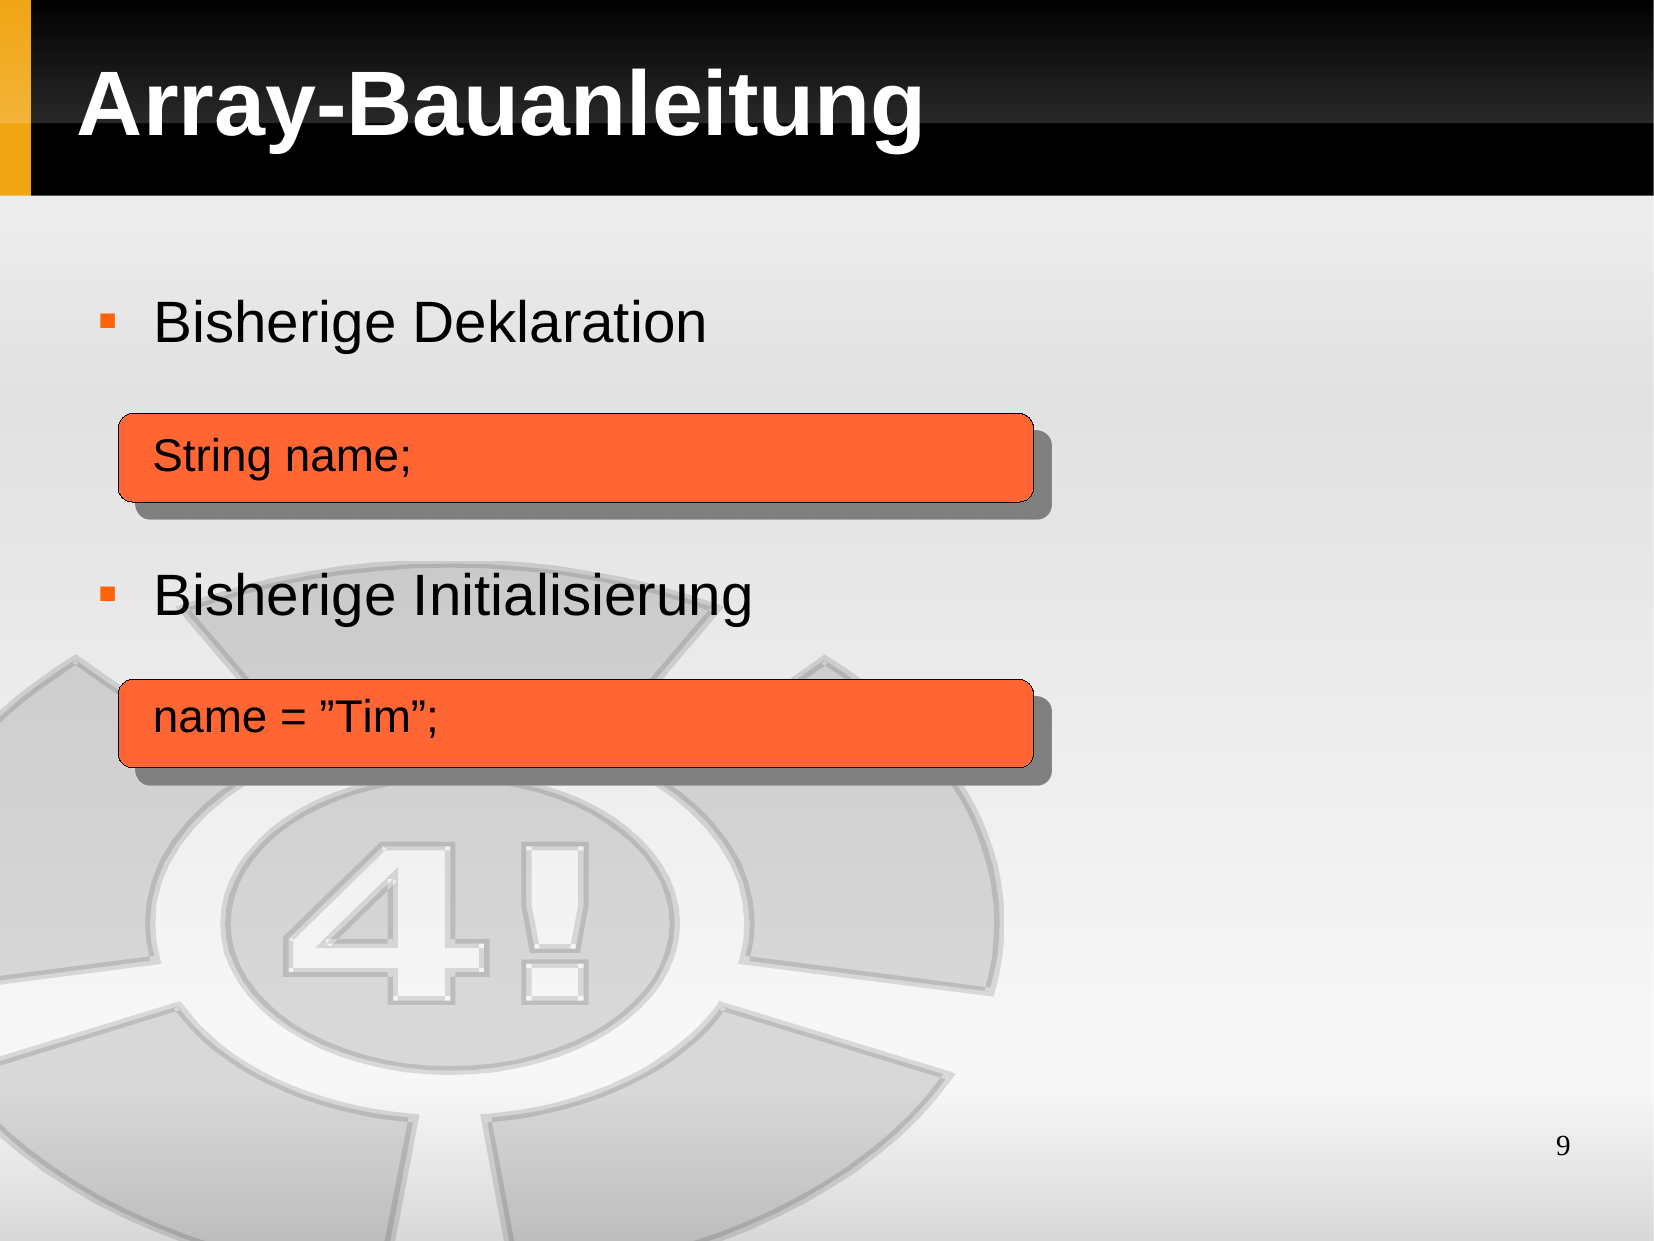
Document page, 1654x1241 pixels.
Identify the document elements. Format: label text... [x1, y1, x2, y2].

text_box [118, 413, 1034, 503]
picture [0, 0, 1654, 1241]
title Array-Bauanleitung [76, 7, 1565, 200]
text_box name = ”Tim”; [138, 683, 700, 777]
text_box String name; [137, 422, 699, 516]
text_box [118, 679, 1034, 768]
list Bisherige Deklaration Bisherige Initialisierung [82, 290, 1571, 1094]
